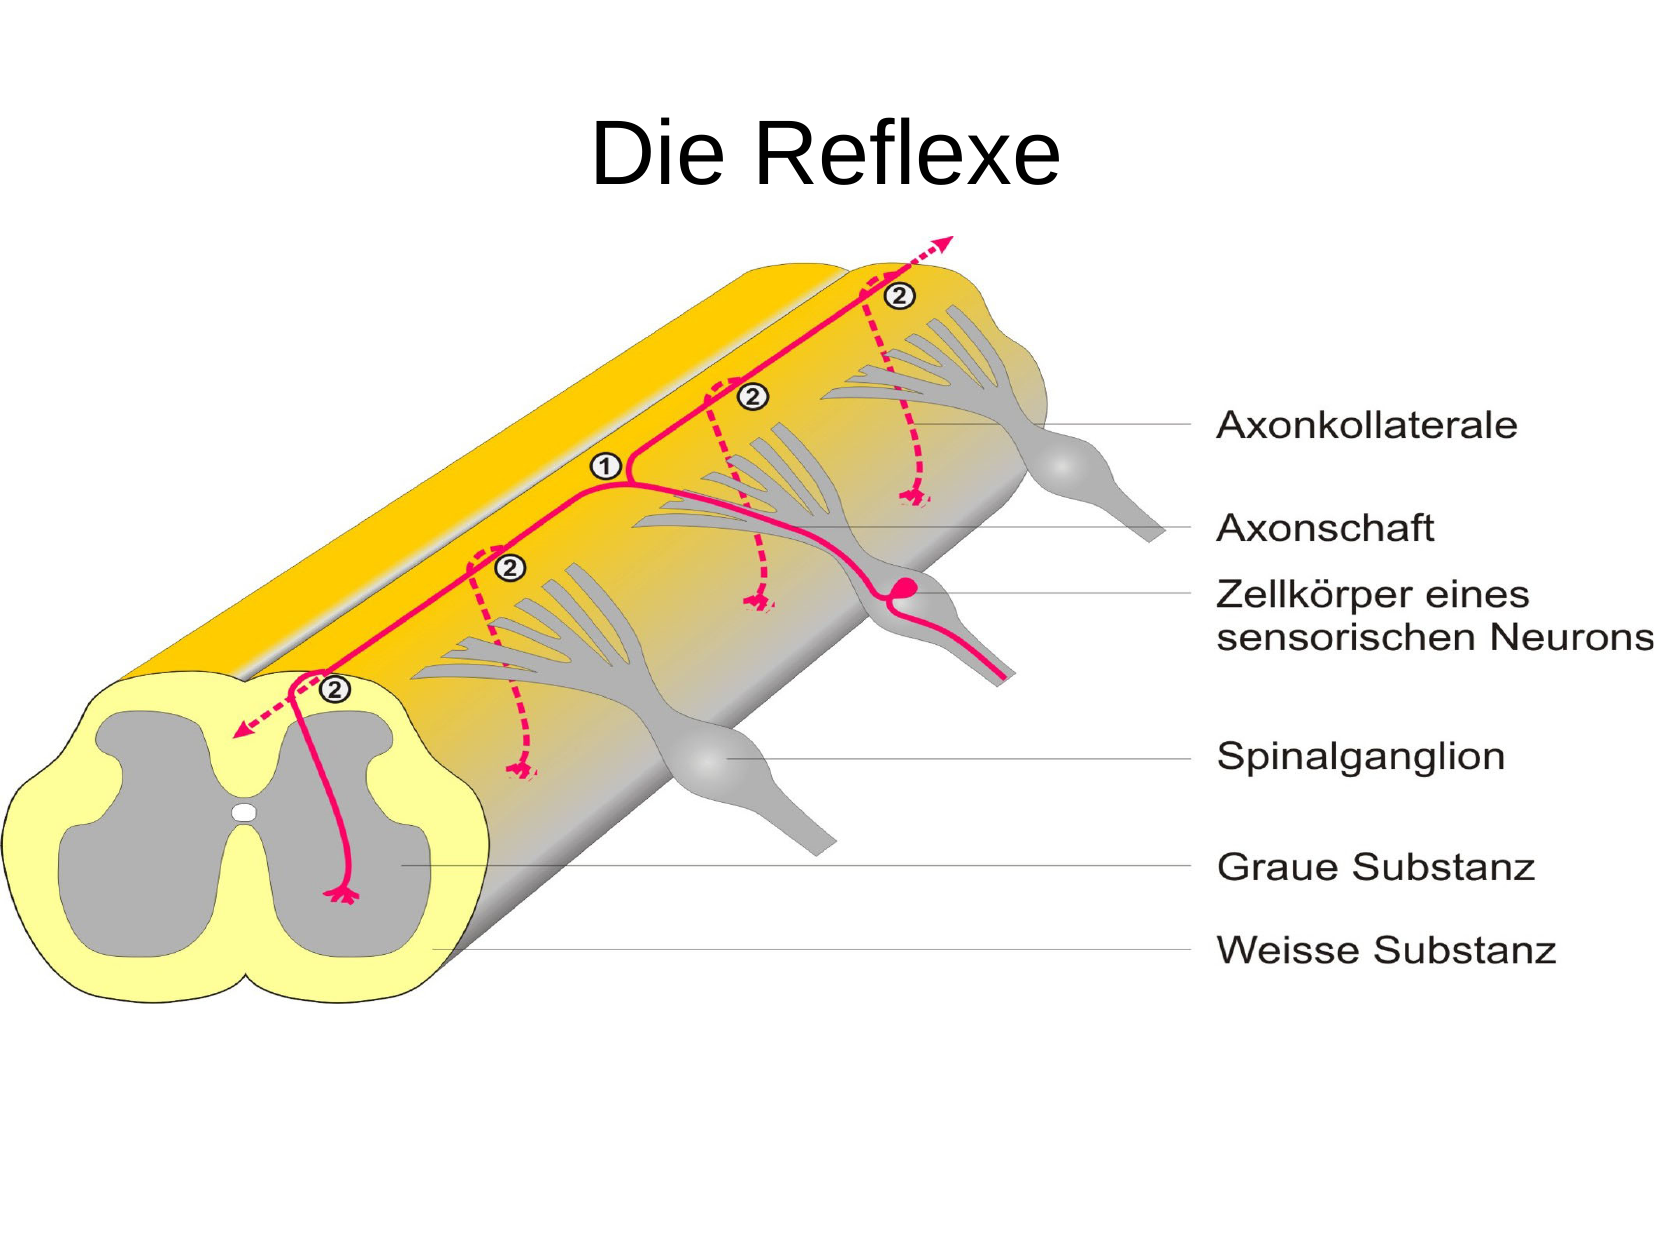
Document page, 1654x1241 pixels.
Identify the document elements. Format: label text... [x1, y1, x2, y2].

title Die Reflexe [82, 56, 1571, 236]
picture [0, 236, 1654, 1004]
